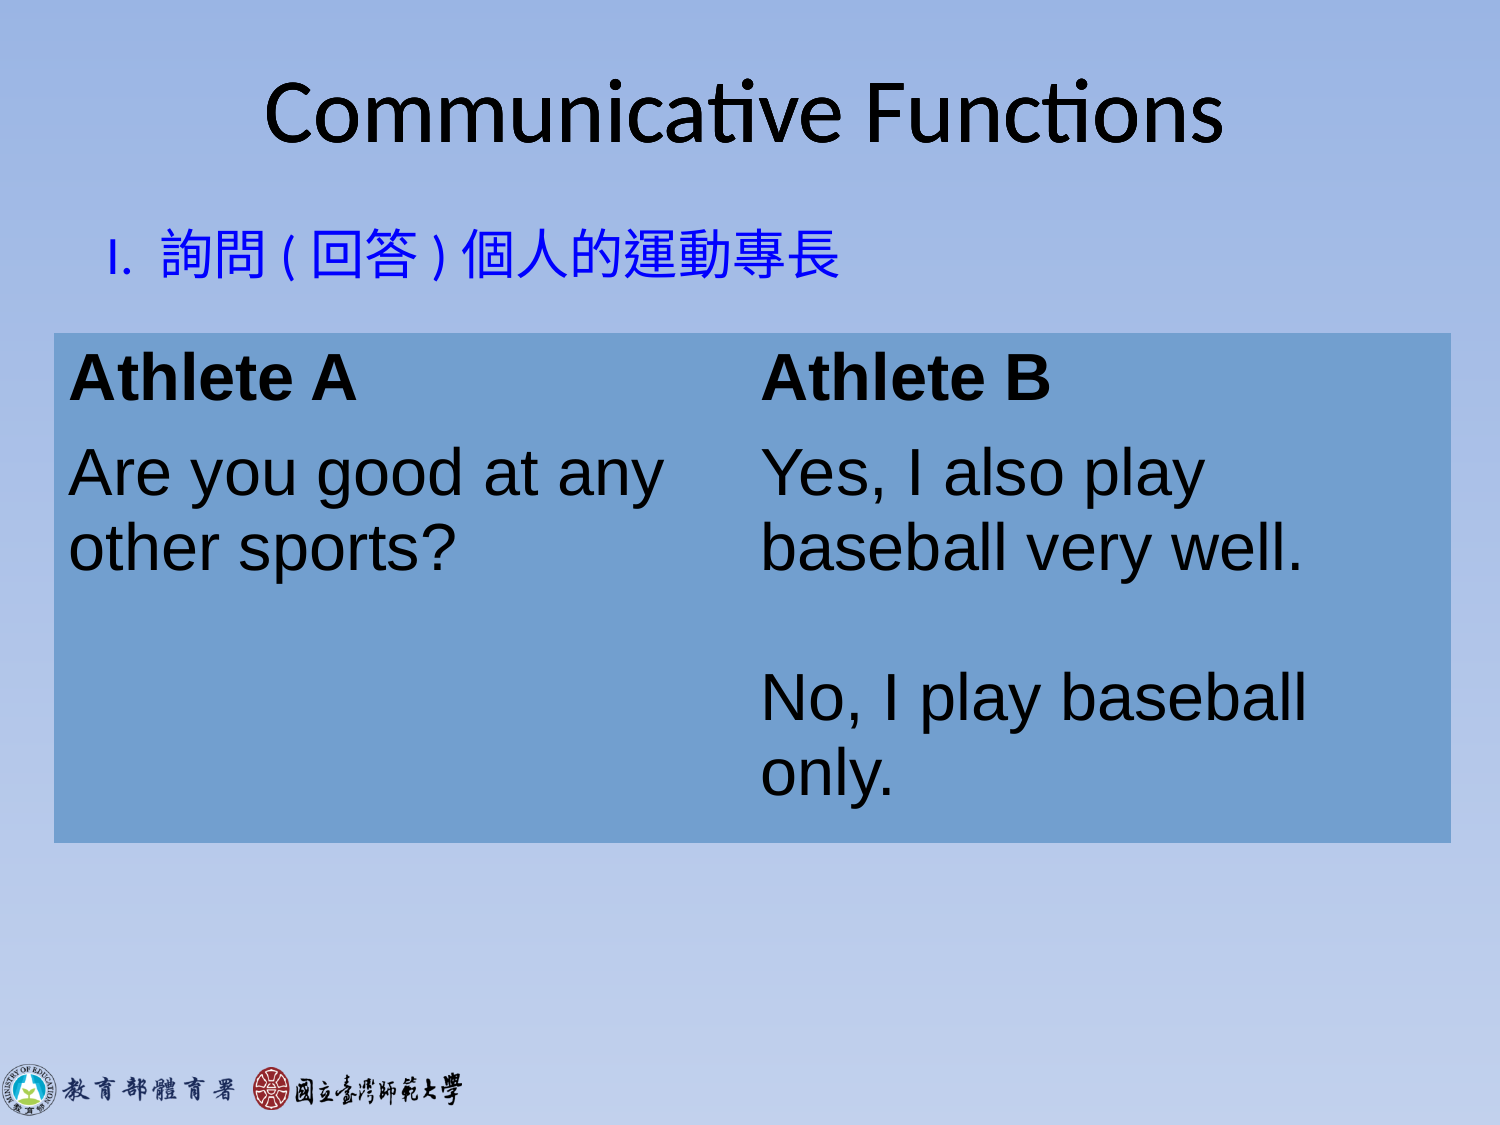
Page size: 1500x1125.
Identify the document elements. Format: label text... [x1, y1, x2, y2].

list I. 詢問(回答)個人的運動專長 [35, 212, 1430, 956]
table_cell Yes, I also play baseball very well. No, I play baseball only. [746, 428, 1451, 843]
table_header Athlete A [54, 333, 746, 428]
table_cell Are you good at any other sports? [54, 428, 746, 843]
title Communicative Functions [70, 11, 1421, 200]
table_header Athlete B [746, 333, 1451, 428]
